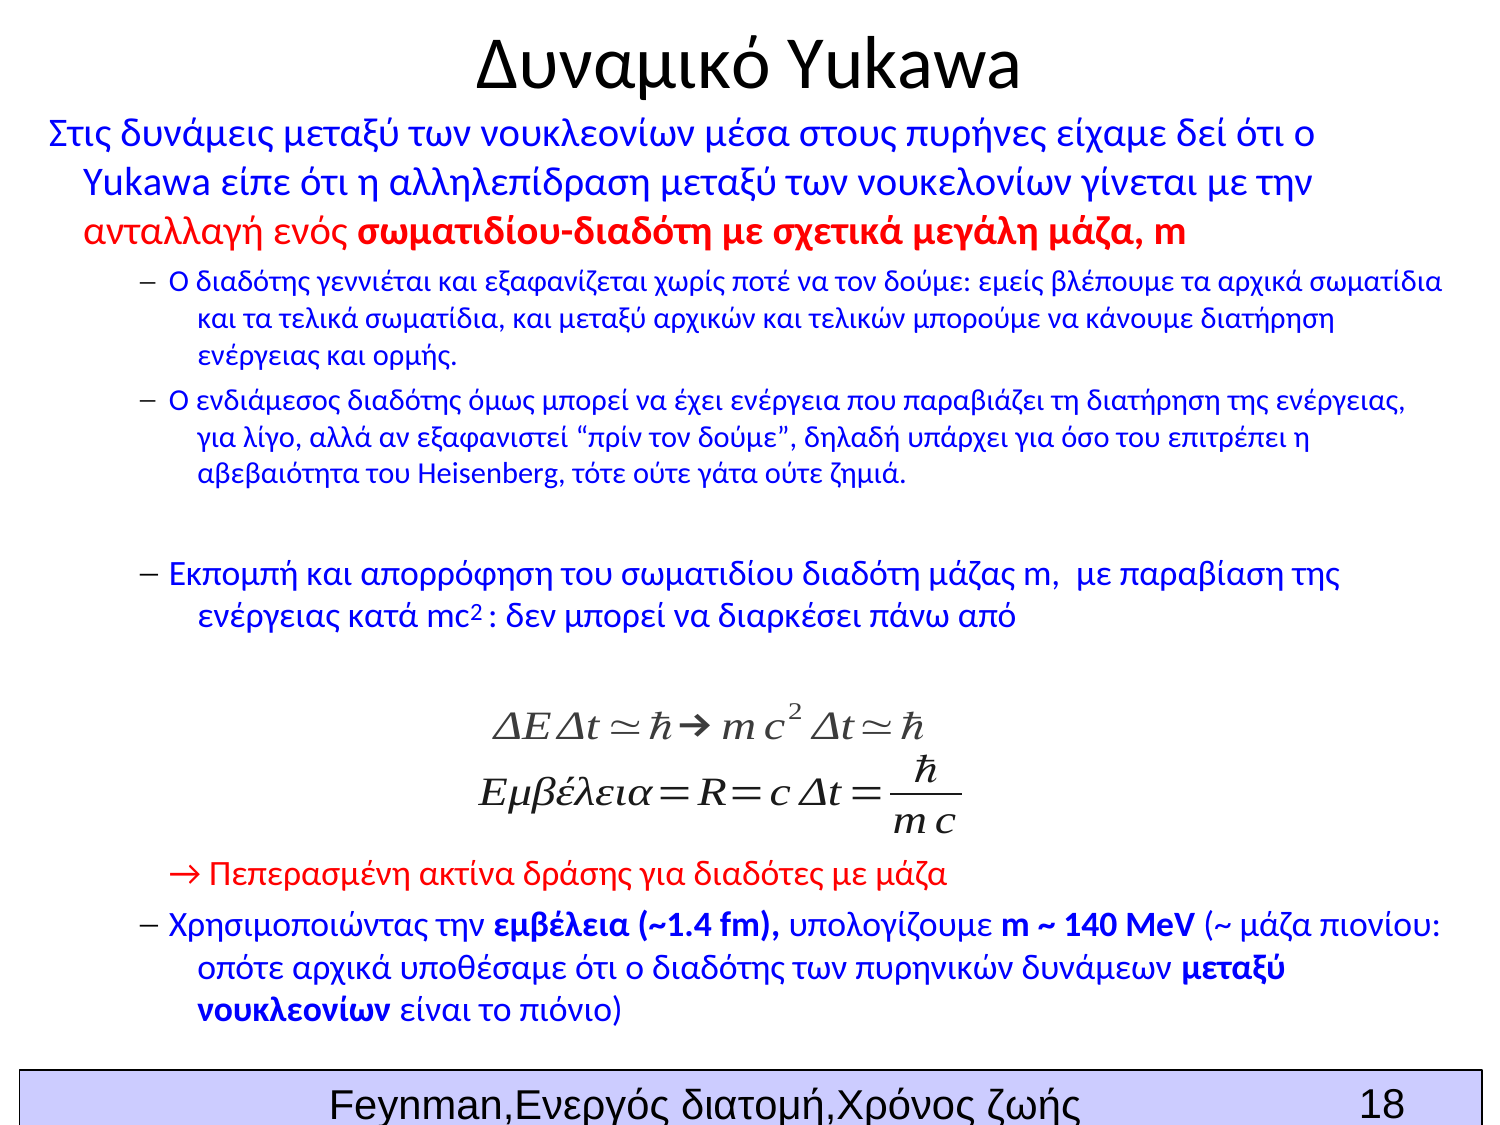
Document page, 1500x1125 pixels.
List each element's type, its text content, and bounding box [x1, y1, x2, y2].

title Δυναμικό Yukawa [75, 5, 1425, 98]
chart [466, 696, 976, 845]
list Στις δυνάμεις μεταξύ των νουκλεονίων μέσα στους πυρήνες είχαμε δεί ότι ο Υukawa είπε ότι η αλληλεπίδραση μεταξύ των νουκελονίων γίνεται με την ανταλλαγή ενός σωματιδίου-διαδότη με σχετικά μεγάλη μάζα, m Ο διαδότης γεννιέται και εξαφανίζεται χωρίς ποτέ να τον δούμε: εμείς βλέπουμε τα αρχικά σωματίδια και τα τελικά σωματίδια, και μεταξύ αρχικών και τελικών μπορούμε να κάνουμε διατήρηση ενέργειας και ορμής. Ο ενδιάμεσος διαδότης όμως μπορεί να έχει ενέργεια που παραβιάζει τη διατήρηση της ενέργειας, για λίγο, αλλά αν εξαφανιστεί “πρίν τον δούμε”, δηλαδή υπάρχει για όσο του επιτρέπει η αβεβαιότητα του Heisenberg, τότε ούτε γάτα ούτε ζημιά. Εκπομπή και απορρόφηση του σωματιδίου διαδότη μάζας m, με παραβίαση της ενέργειας κατά mc2 : δεν μπορεί να διαρκέσει πάνω από → Πεπερασμένη ακτίνα δράσης για διαδότες με μάζα Χρησιμοποιώντας την εμβέλεια (~1.4 fm), υπολογίζουμε m ~ 140 MeV (~ μάζα πιονίου: οπότε αρχικά υποθέσαμε ότι ο διαδότης των πυρηνικών δυνάμεων μεταξύ νουκλεονίων είναι το πιόνιο) [34, 98, 1463, 1052]
